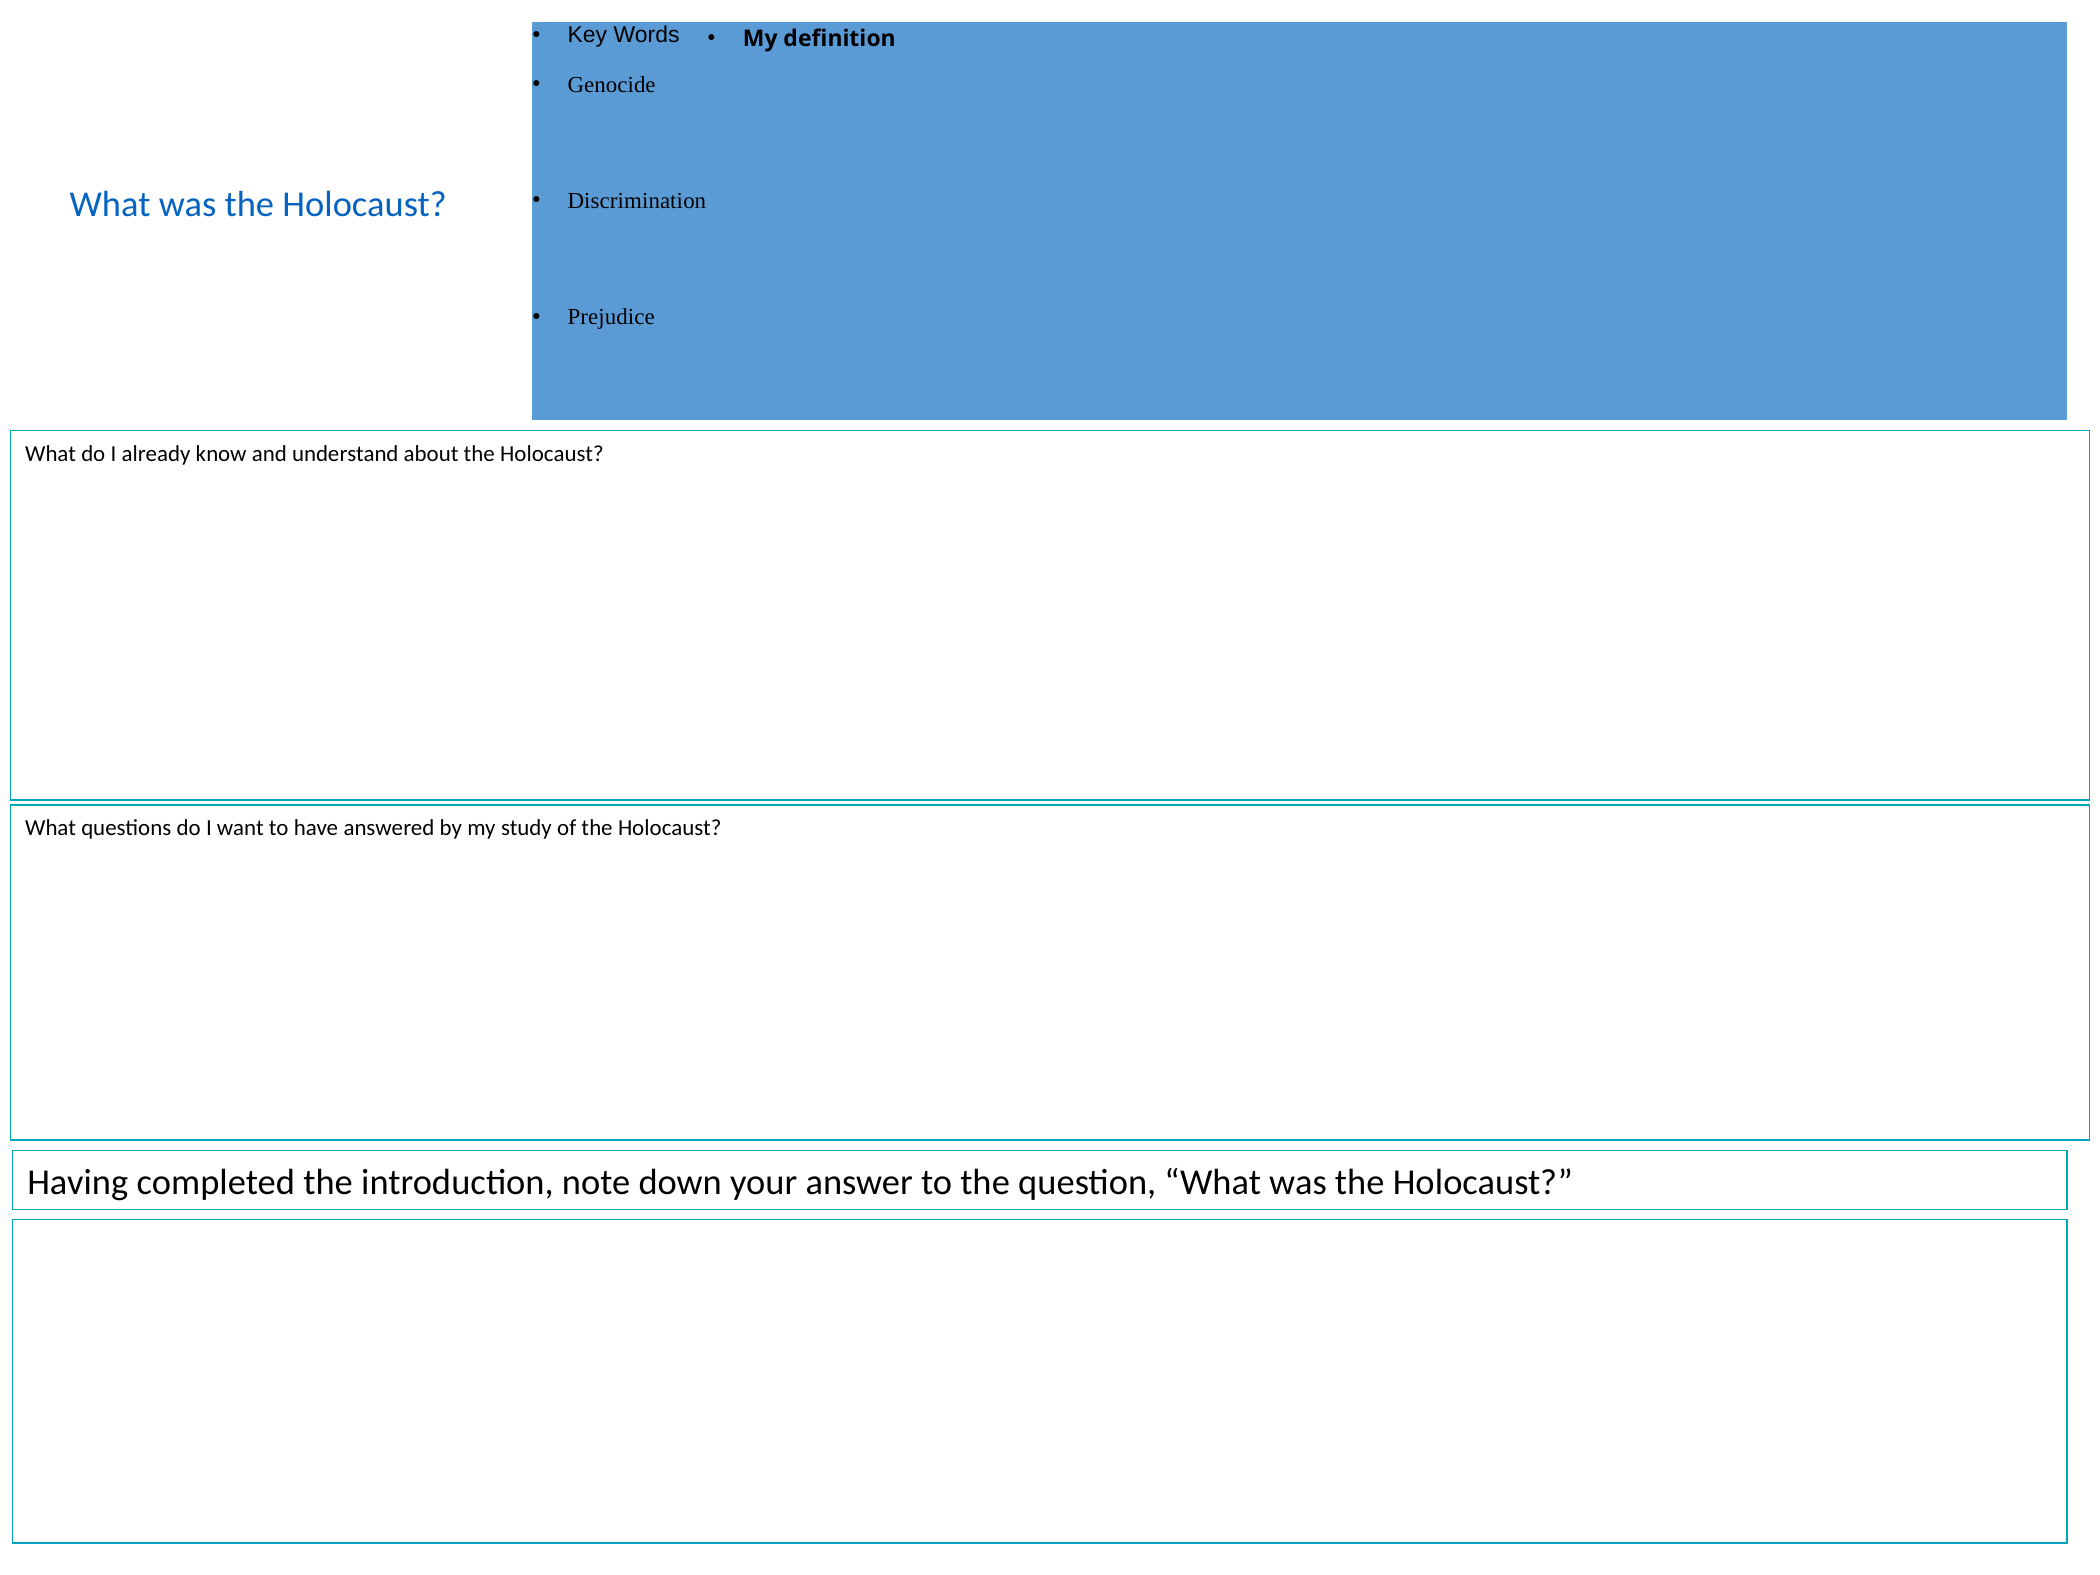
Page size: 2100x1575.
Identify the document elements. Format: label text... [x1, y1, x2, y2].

table_cell Prejudice [532, 304, 707, 420]
table_cell [707, 304, 2067, 420]
table_cell [707, 72, 2067, 188]
text_box What was the Holocaust? [55, 173, 462, 231]
table_cell Genocide [532, 72, 707, 188]
table_cell [707, 188, 2067, 304]
table_cell Discrimination [532, 188, 707, 304]
text_box Having completed the introduction, note down your answer to the question, “What was the Holocaust?” [12, 1150, 2068, 1210]
text_box What questions do I want to have answered by my study of the Holocaust? [10, 805, 2090, 1141]
table_header My definition [707, 22, 2067, 72]
text_box [12, 1219, 2068, 1544]
text_box What do I already know and understand about the Holocaust? [10, 430, 2090, 801]
table_header Key Words [532, 22, 707, 72]
